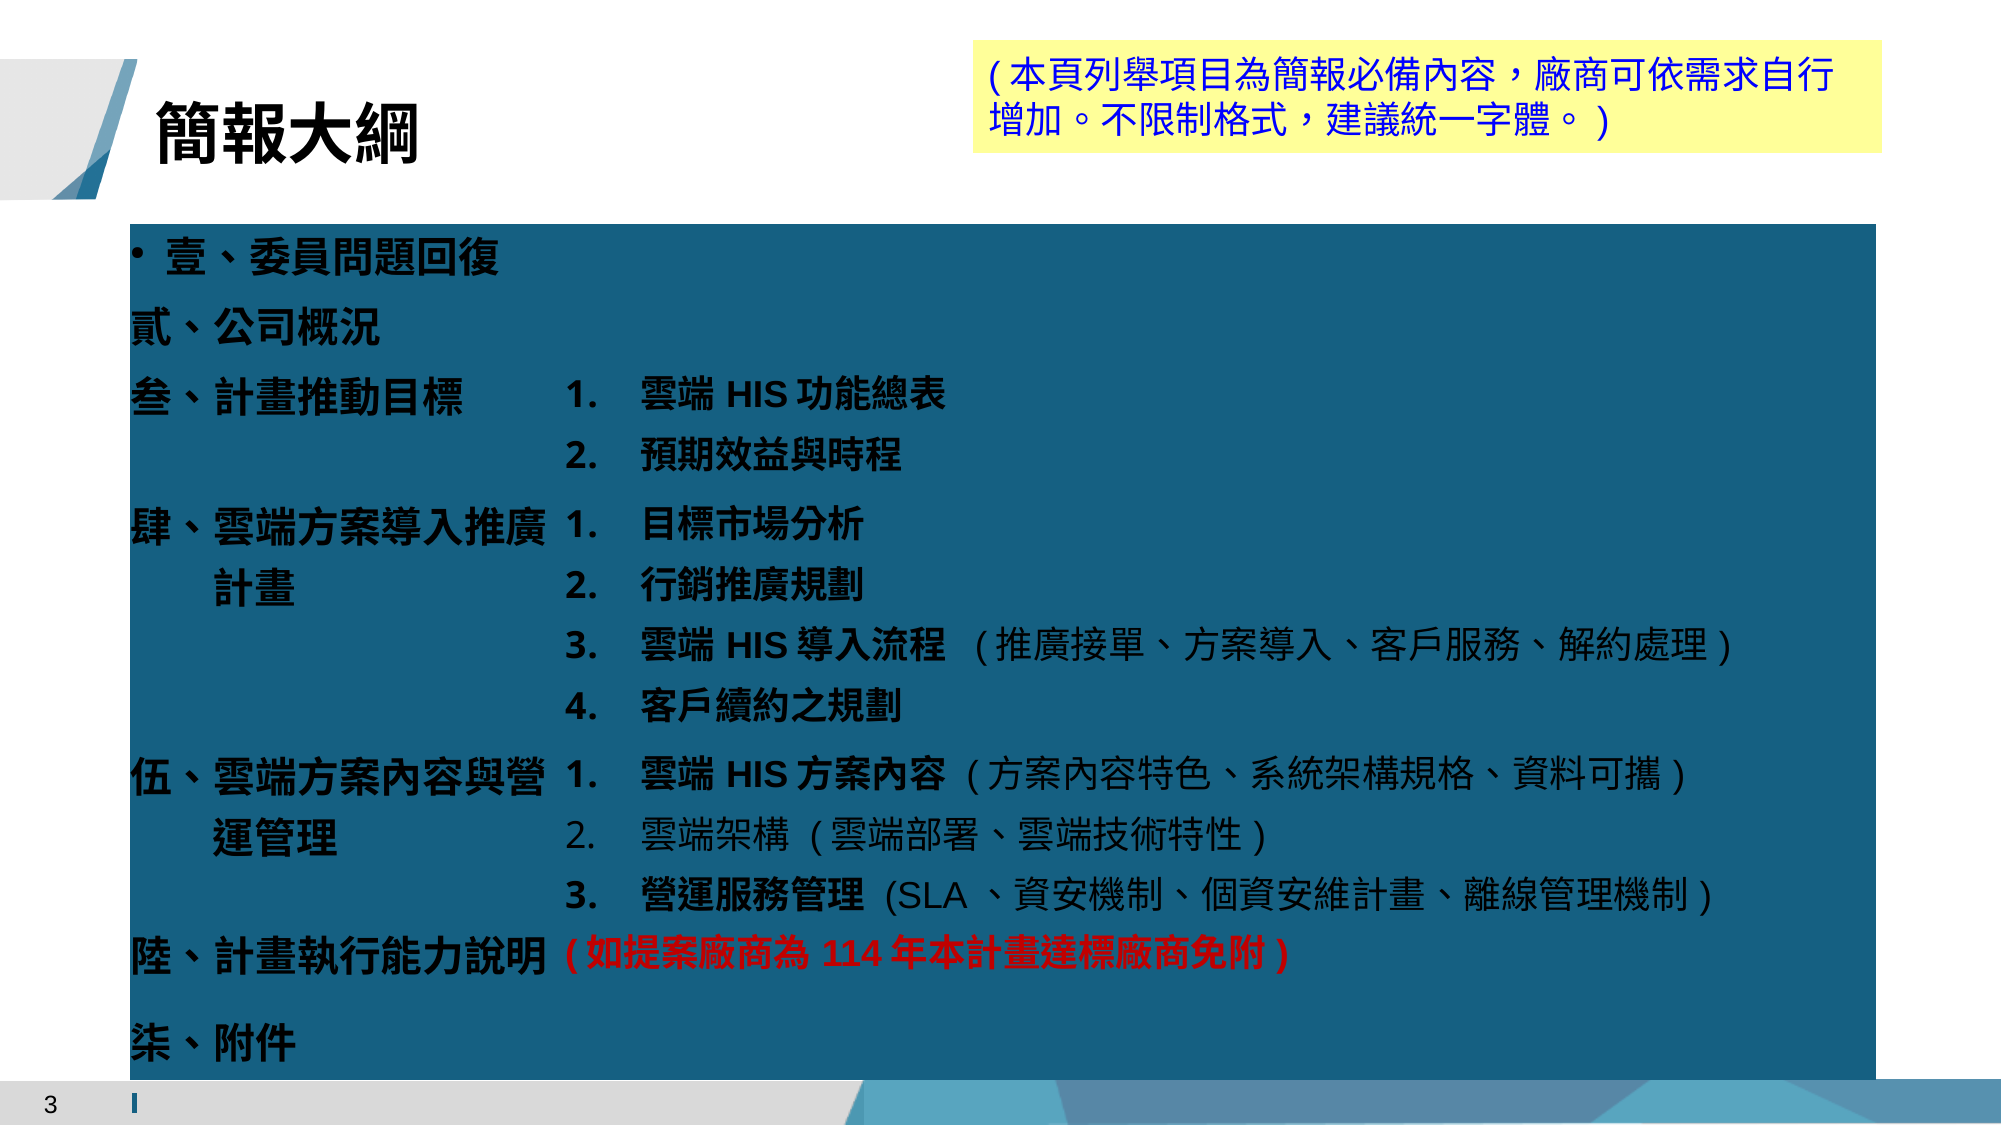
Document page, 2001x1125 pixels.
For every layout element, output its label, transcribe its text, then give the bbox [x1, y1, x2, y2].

text_box 簡報大綱 [139, 93, 1915, 171]
table_header [565, 224, 1876, 294]
table_cell 雲端HIS方案內容 (方案內容特色、系統架構規格、資料可攜) 雲端架構 (雲端部署、雲端技術特性) 營運服務管理 (SLA、資安機制、個資安維計畫、離線管理機制) [565, 744, 1876, 923]
table_cell 伍、雲端方案內容與營運管理 [130, 744, 565, 923]
table_cell 貳、公司概況 [130, 294, 565, 364]
table_cell 雲端HIS功能總表 預期效益與時程 [565, 364, 1876, 494]
table_cell 陸、計畫執行能力說明 [130, 923, 565, 1010]
table_cell 肆、雲端方案導入推廣計畫 [130, 494, 565, 744]
text_box [28, 1073, 106, 1125]
table_cell [565, 1010, 1876, 1080]
table_cell (如提案廠商為114年本計畫達標廠商免附) [565, 923, 1876, 1010]
table_header 壹、委員問題回復 [130, 224, 565, 294]
text_box (本頁列舉項目為簡報必備內容，廠商可依需求自行增加。不限制格式，建議統一字體。) [973, 40, 1882, 153]
table_cell [565, 294, 1876, 364]
table_cell 叁、計畫推動目標 [130, 364, 565, 494]
table_cell 目標市場分析 行銷推廣規劃 雲端HIS導入流程 (推廣接單、方案導入、客戶服務、解約處理) 客戶續約之規劃 [565, 494, 1876, 744]
table_cell 柒、附件 [130, 1010, 565, 1080]
